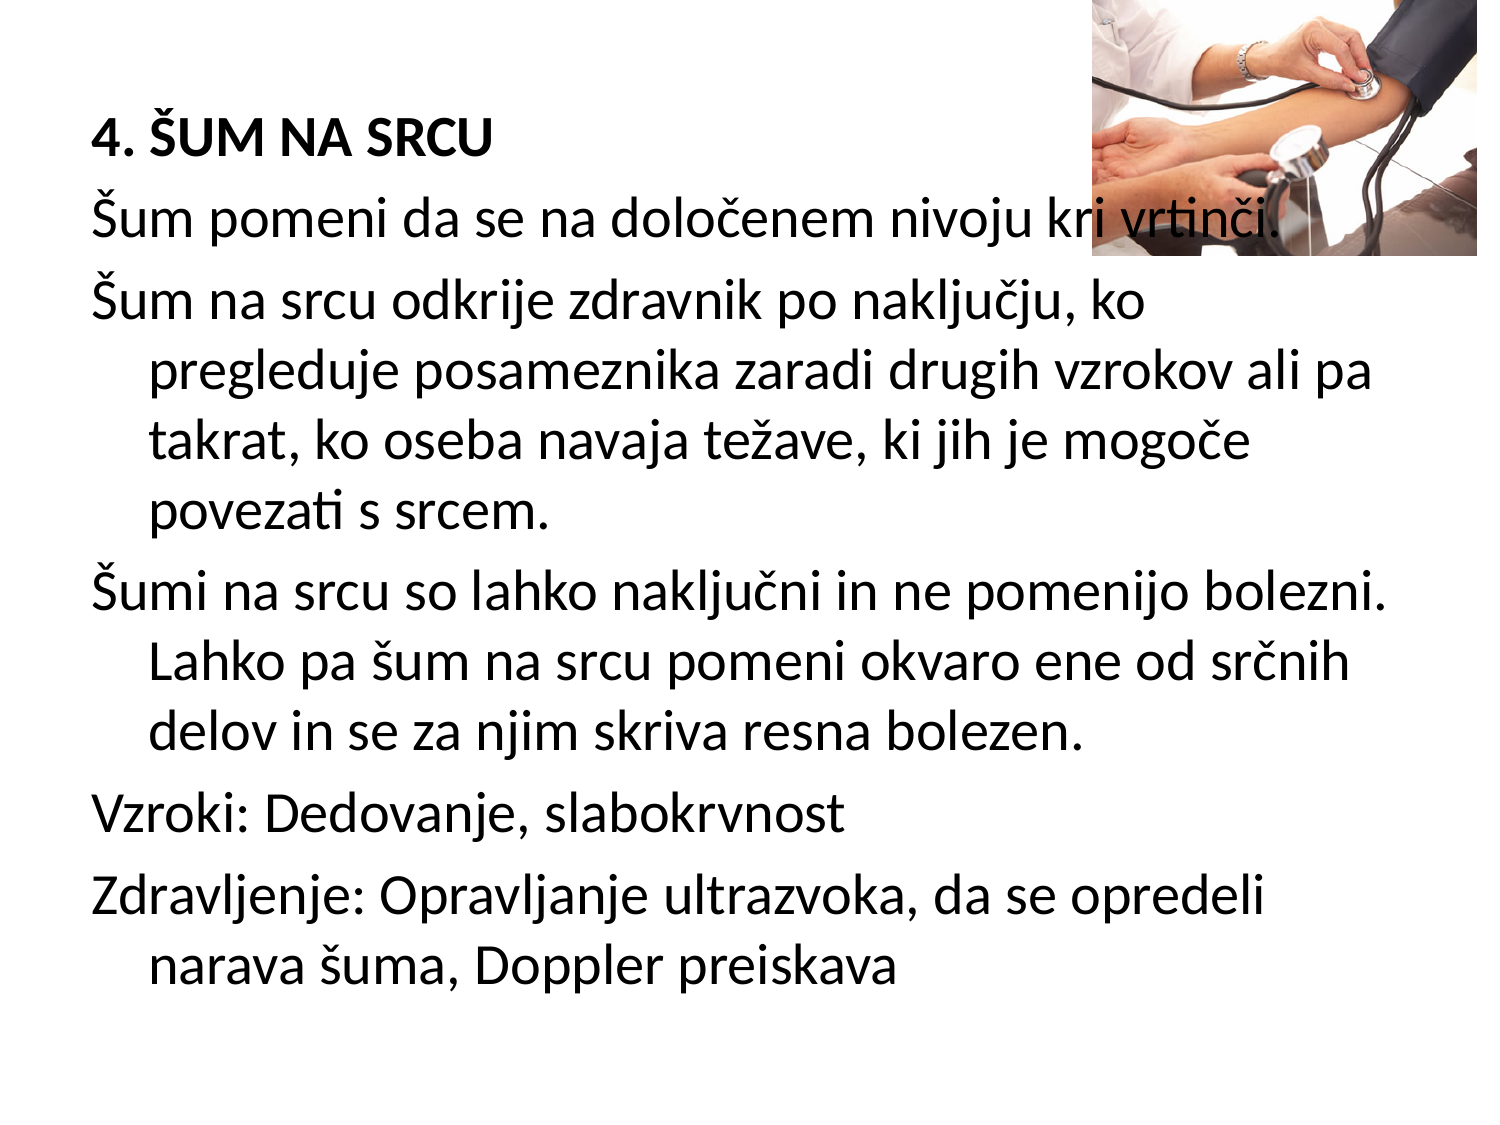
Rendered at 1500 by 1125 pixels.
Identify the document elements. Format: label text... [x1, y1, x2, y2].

list 4. ŠUM NA SRCU Šum pomeni da se na določenem nivoju kri vrtinči. Šum na srcu odkrije zdravnik po naključju, ko pregleduje posameznika zaradi drugih vzrokov ali pa takrat, ko oseba navaja težave, ki jih je mogoče povezati s srcem. Šumi na srcu so lahko naključni in ne pomenijo bolezni. Lahko pa šum na srcu pomeni okvaro ene od srčnih delov in se za njim skriva resna bolezen. Vzroki: Dedovanje, slabokrvnost Zdravljenje: Opravljanje ultrazvoka, da se opredeli narava šuma, Doppler preiskava [76, 90, 1427, 1035]
picture [1092, 0, 1477, 256]
